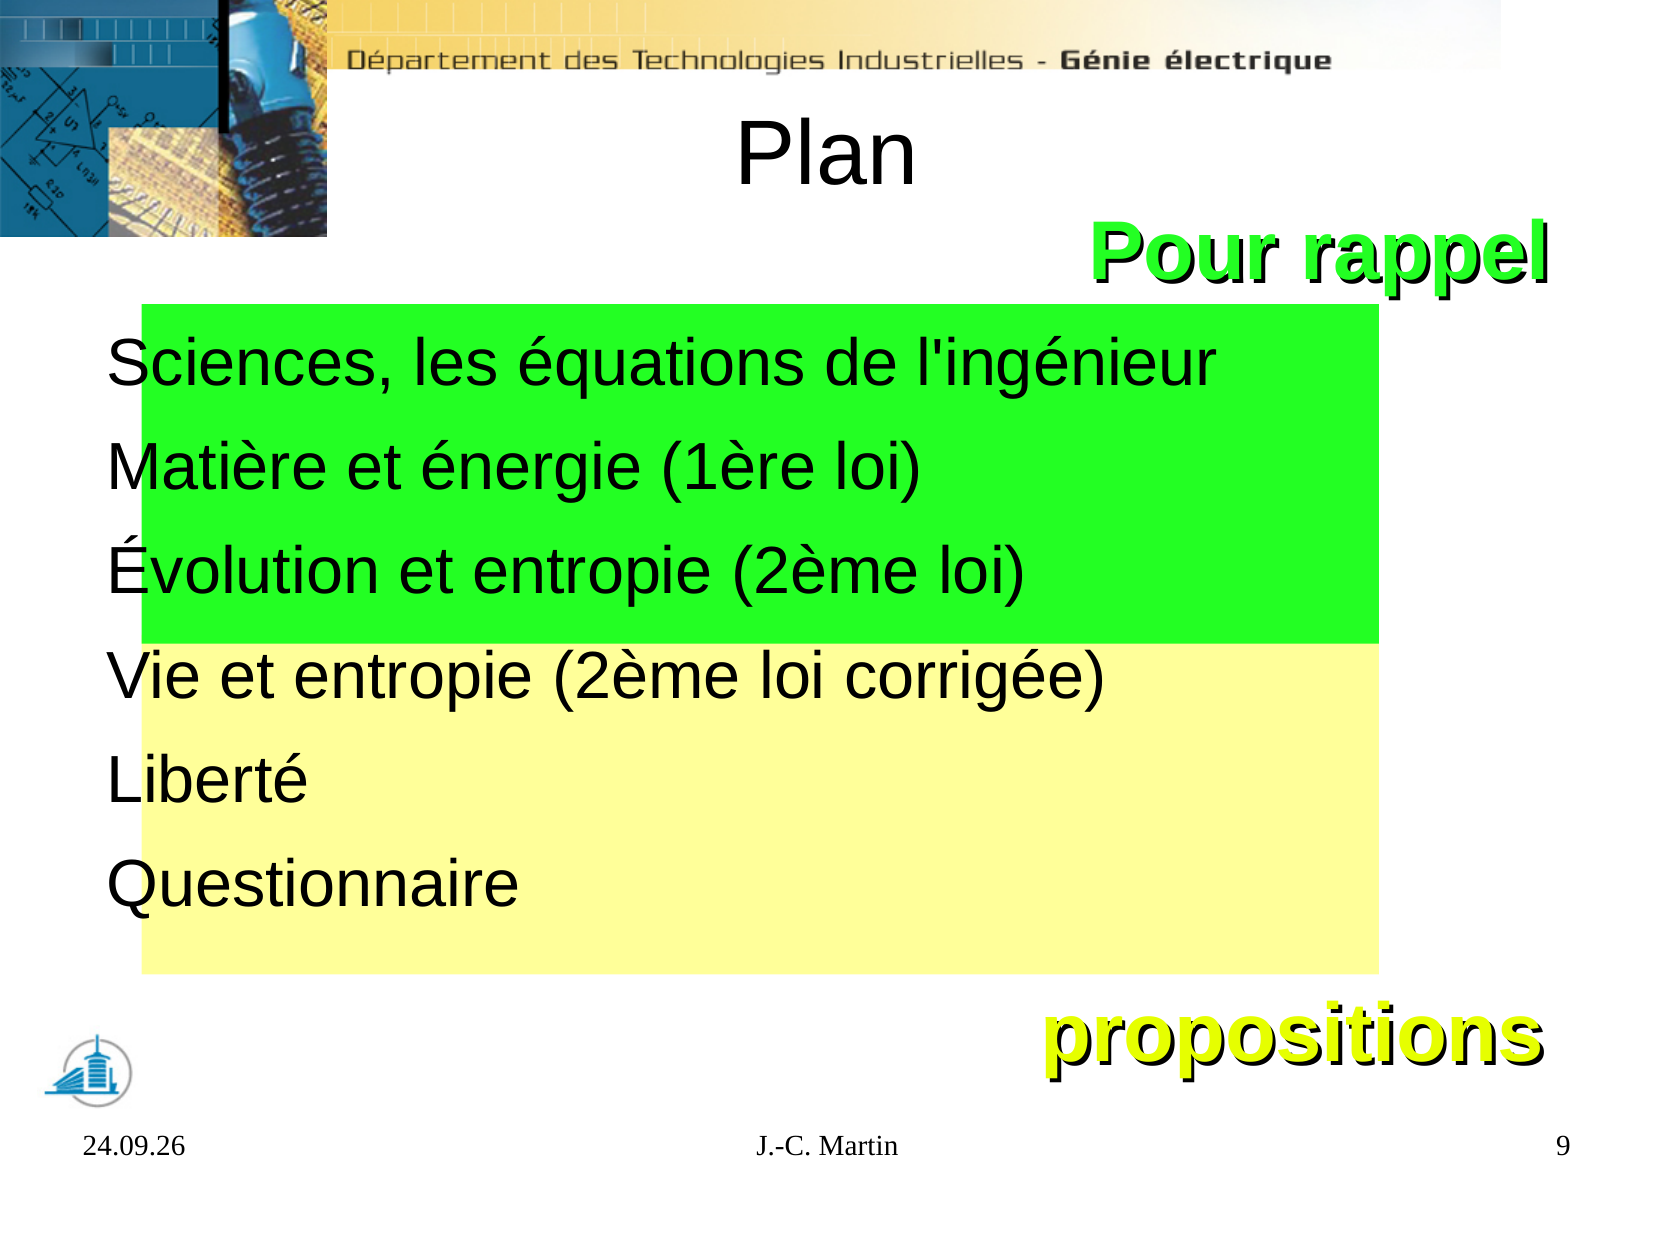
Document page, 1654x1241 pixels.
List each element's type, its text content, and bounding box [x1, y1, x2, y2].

text_box [141, 304, 1379, 324]
picture [0, 0, 1501, 237]
text_box Pour rappel [1073, 196, 1565, 319]
list Sciences, les équations de l'ingénieur Matière et énergie (1ère loi) Évolution et entropie (2ème loi) Vie et entropie (2ème loi corrigée) Liberté Questionnaire [88, 324, 1577, 1055]
picture [37, 1025, 138, 1111]
title Plan [82, 49, 1571, 257]
text_box propositions [1025, 979, 1560, 1102]
